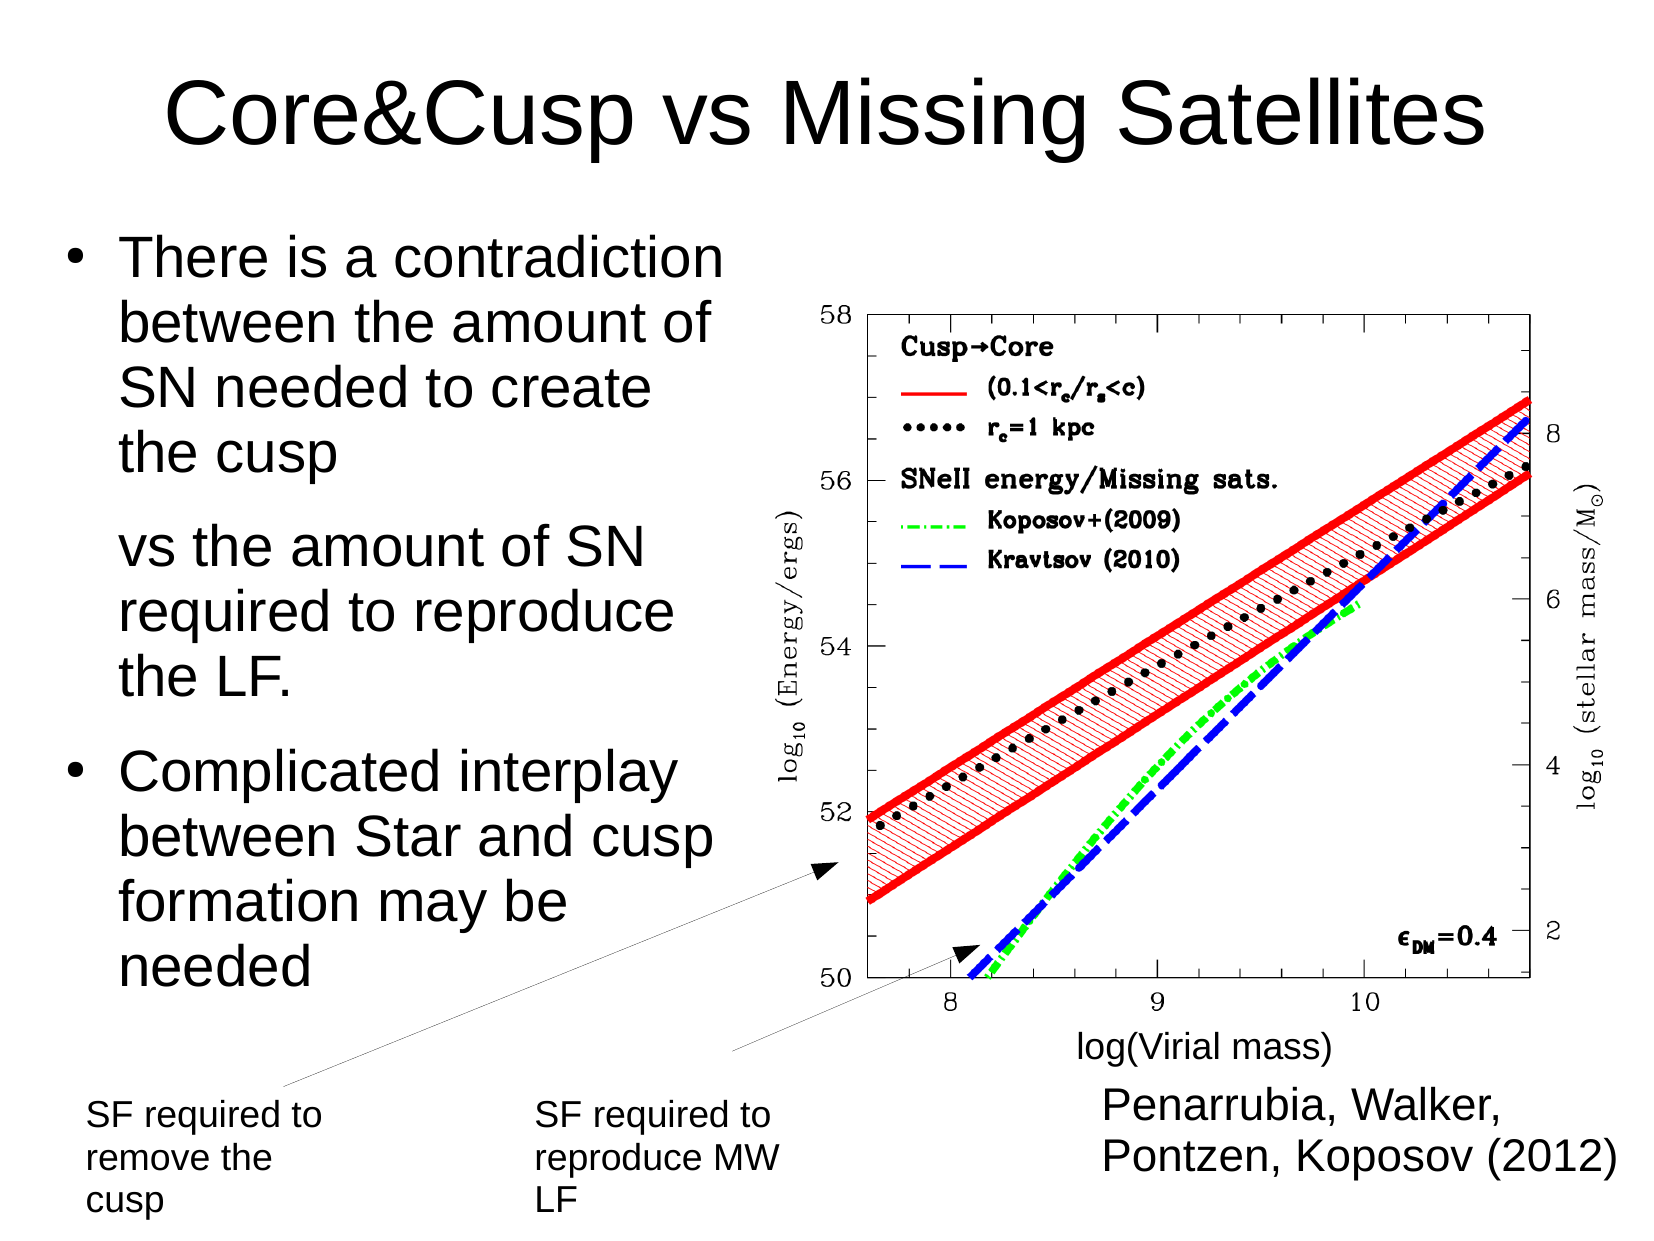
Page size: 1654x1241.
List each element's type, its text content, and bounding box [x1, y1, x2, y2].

text_box log(Virial mass) [980, 1017, 1430, 1075]
picture [744, 212, 1630, 1099]
list There is a contradiction between the amount of SN needed to create the cusp vs the amount of SN required to reproduce the LF. Complicated interplay between Star and cusp formation may be needed [47, 224, 744, 1109]
text_box SF required to reproduce MW LF [519, 1086, 804, 1228]
text_box SF required to remove the cusp [70, 1086, 343, 1228]
text_box Penarrubia, Walker, Pontzen, Koposov (2012) [1051, 1071, 1650, 1189]
title Core&Cusp vs Missing Satellites [82, 49, 1571, 178]
list There is a contradiction between the amount of SN needed to create the cusp vs the amount of SN required to reproduce the LF. Complicated interplay between Star and cusp formation may be needed [288, 901, 744, 1109]
